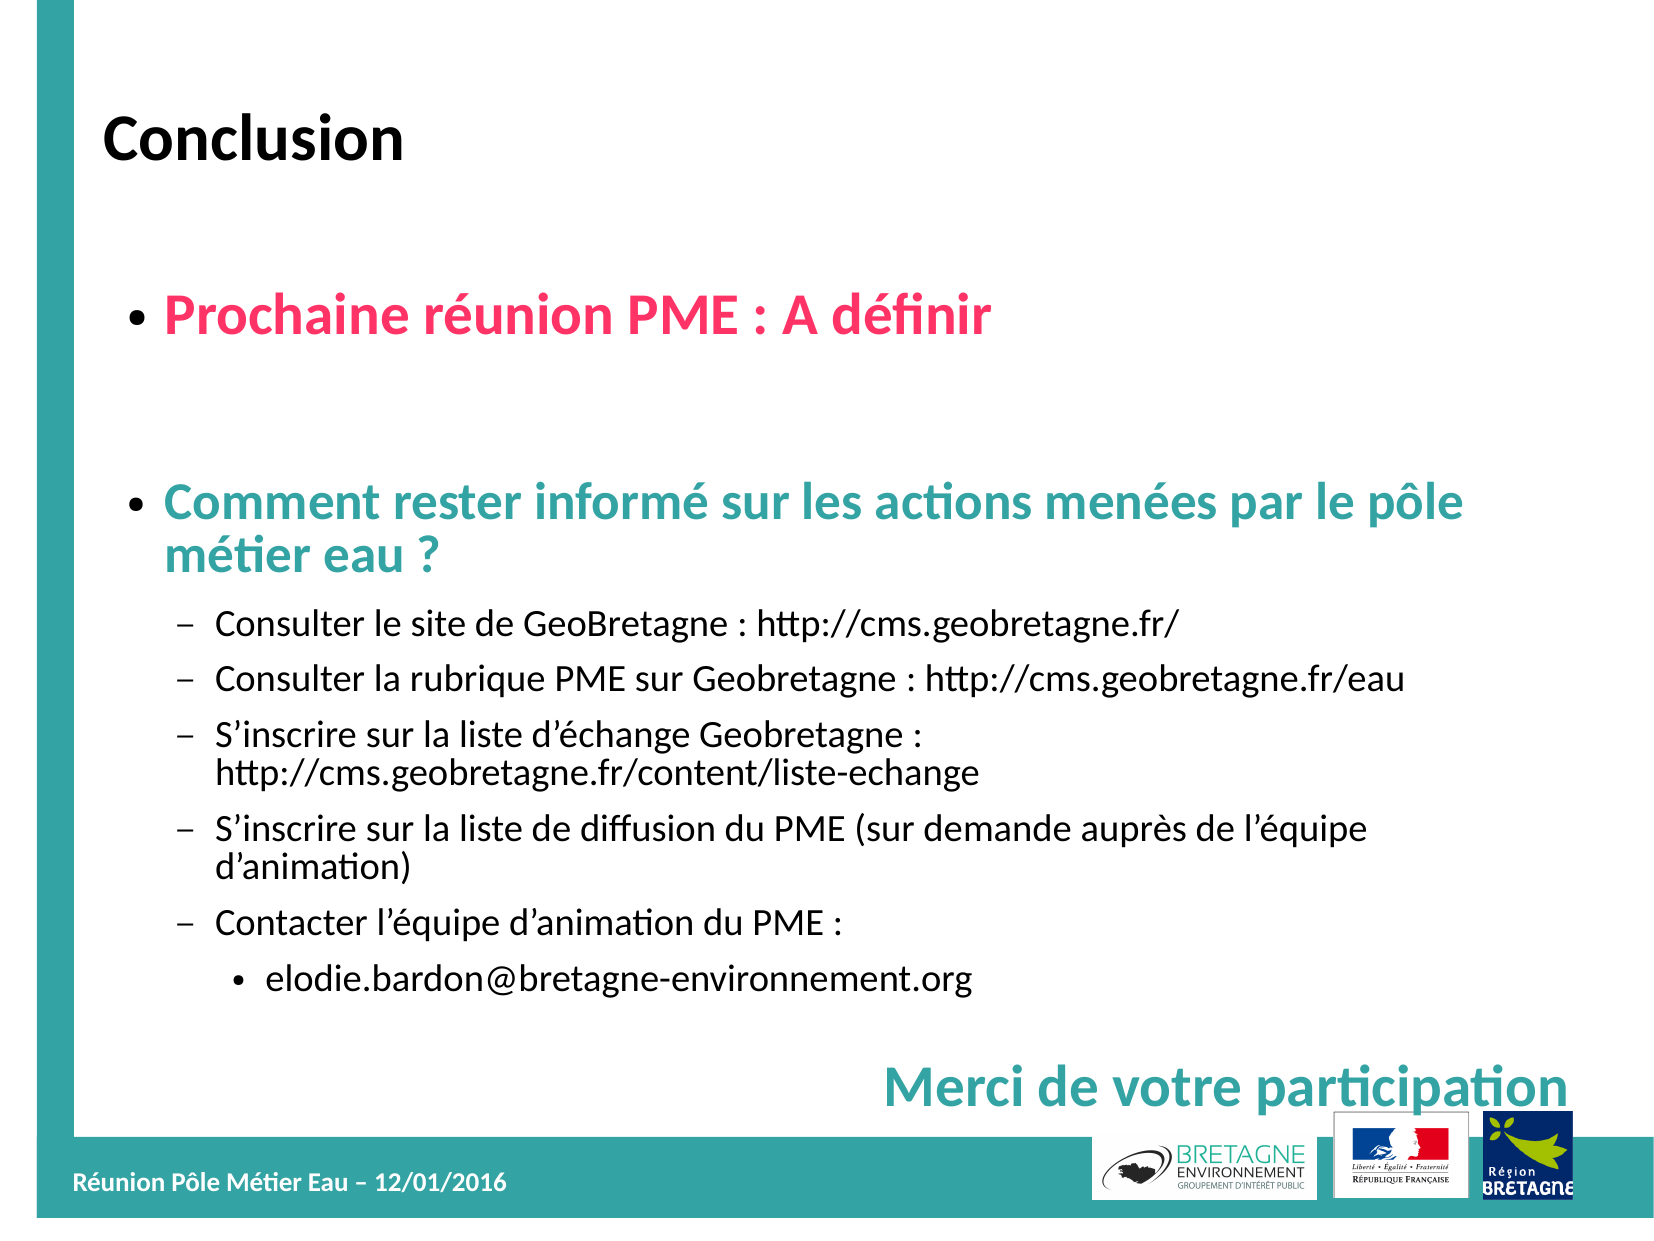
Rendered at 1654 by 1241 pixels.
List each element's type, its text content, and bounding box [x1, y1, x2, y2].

picture [1333, 1130, 1470, 1198]
list Prochaine réunion PME : A définir Comment rester informé sur les actions menées par le pôle métier eau ? Consulter le site de GeoBretagne : http://cms.geobretagne.fr/ Consulter la rubrique PME sur Geobretagne : http://cms.geobretagne.fr/eau S’inscrire sur la liste d’échange Geobretagne : http://cms.geobretagne.fr/content/liste-echange S’inscrire sur la liste de diffusion du PME (sur demande auprès de l’équipe d’animation) Contacter l’équipe d’animation du PME : elodie.bardon@bretagne-environnement.org Merci de votre participation [114, 290, 1570, 1130]
picture [1092, 1134, 1317, 1200]
picture [1483, 1111, 1573, 1200]
title Conclusion [103, 95, 1571, 193]
